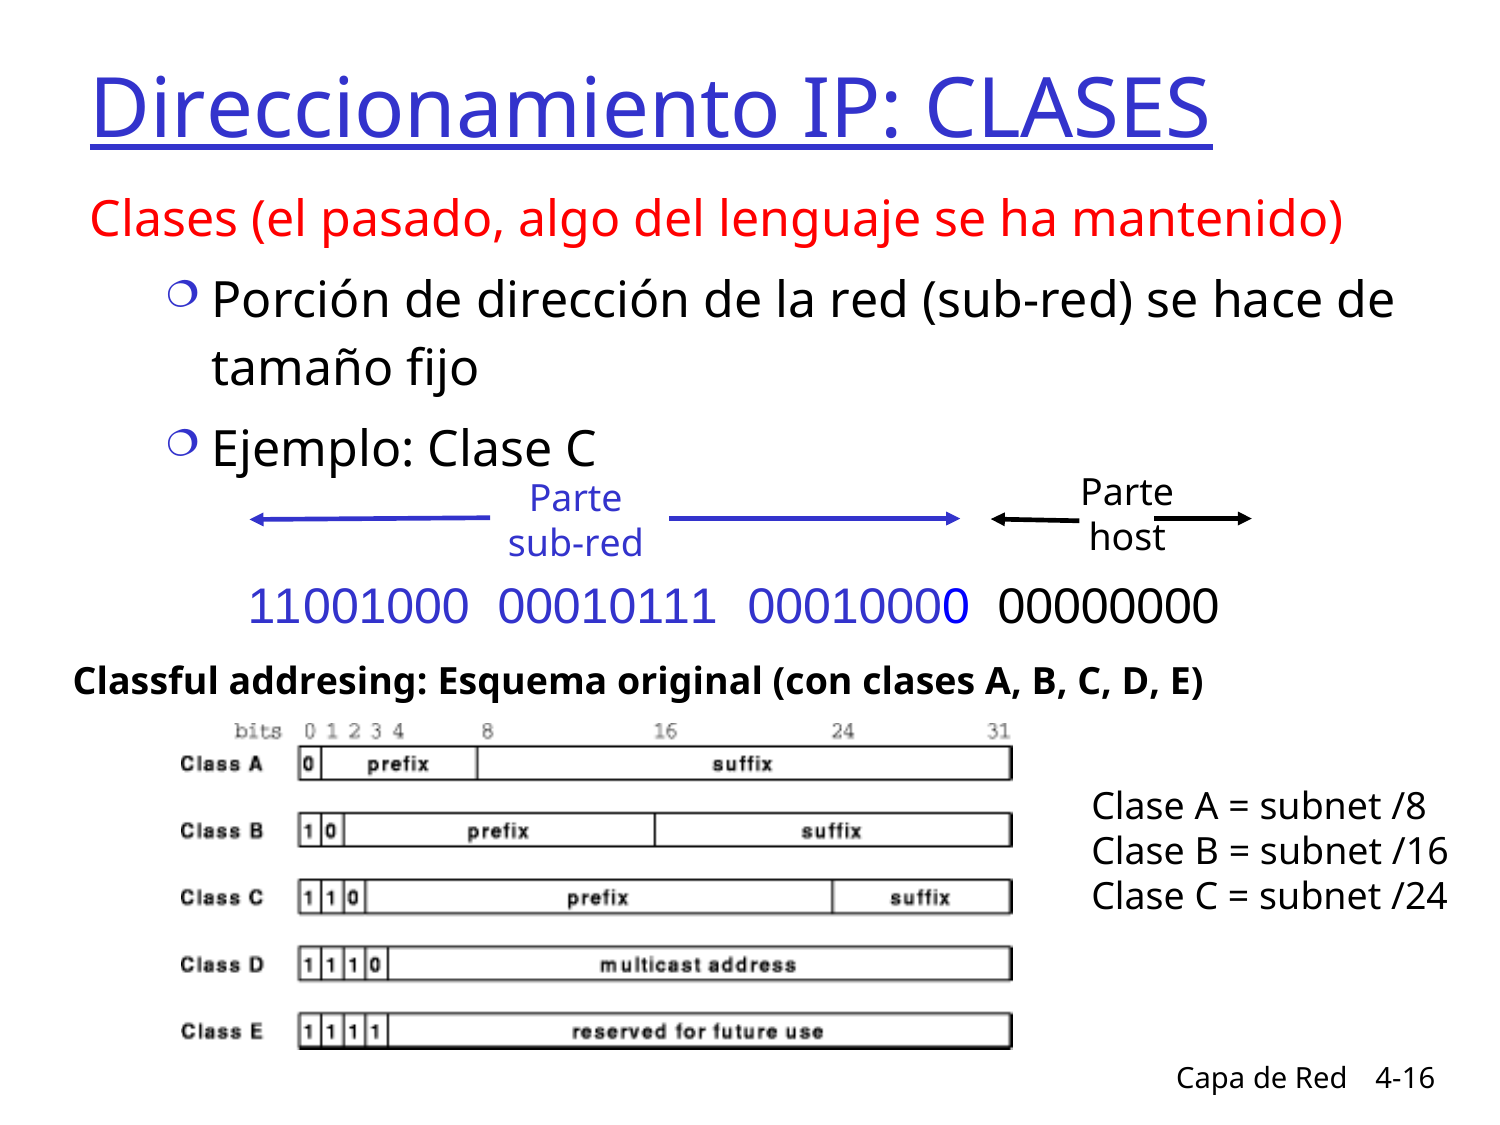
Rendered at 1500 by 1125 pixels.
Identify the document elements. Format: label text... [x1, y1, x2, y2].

text_box Parte host [1065, 460, 1190, 567]
picture [181, 723, 1013, 1051]
text_box 11001000 00010111 00010000 00000000 [232, 565, 1235, 642]
text_box Clase A = subnet /8 Clase B = subnet /16 Clase C = subnet /24 [1076, 774, 1465, 925]
text_box Classful addresing: Esquema original (con clases A, B, C, D, E) [57, 649, 1426, 710]
list Clases (el pasado, algo del lenguaje se ha mantenido) Porción de dirección de la red (sub-red) se hace de tamaño fijo Ejemplo: Clase C [75, 175, 1463, 551]
text_box Parte sub-red [492, 466, 659, 573]
title Direccionamiento IP: CLASES [75, 15, 1463, 175]
